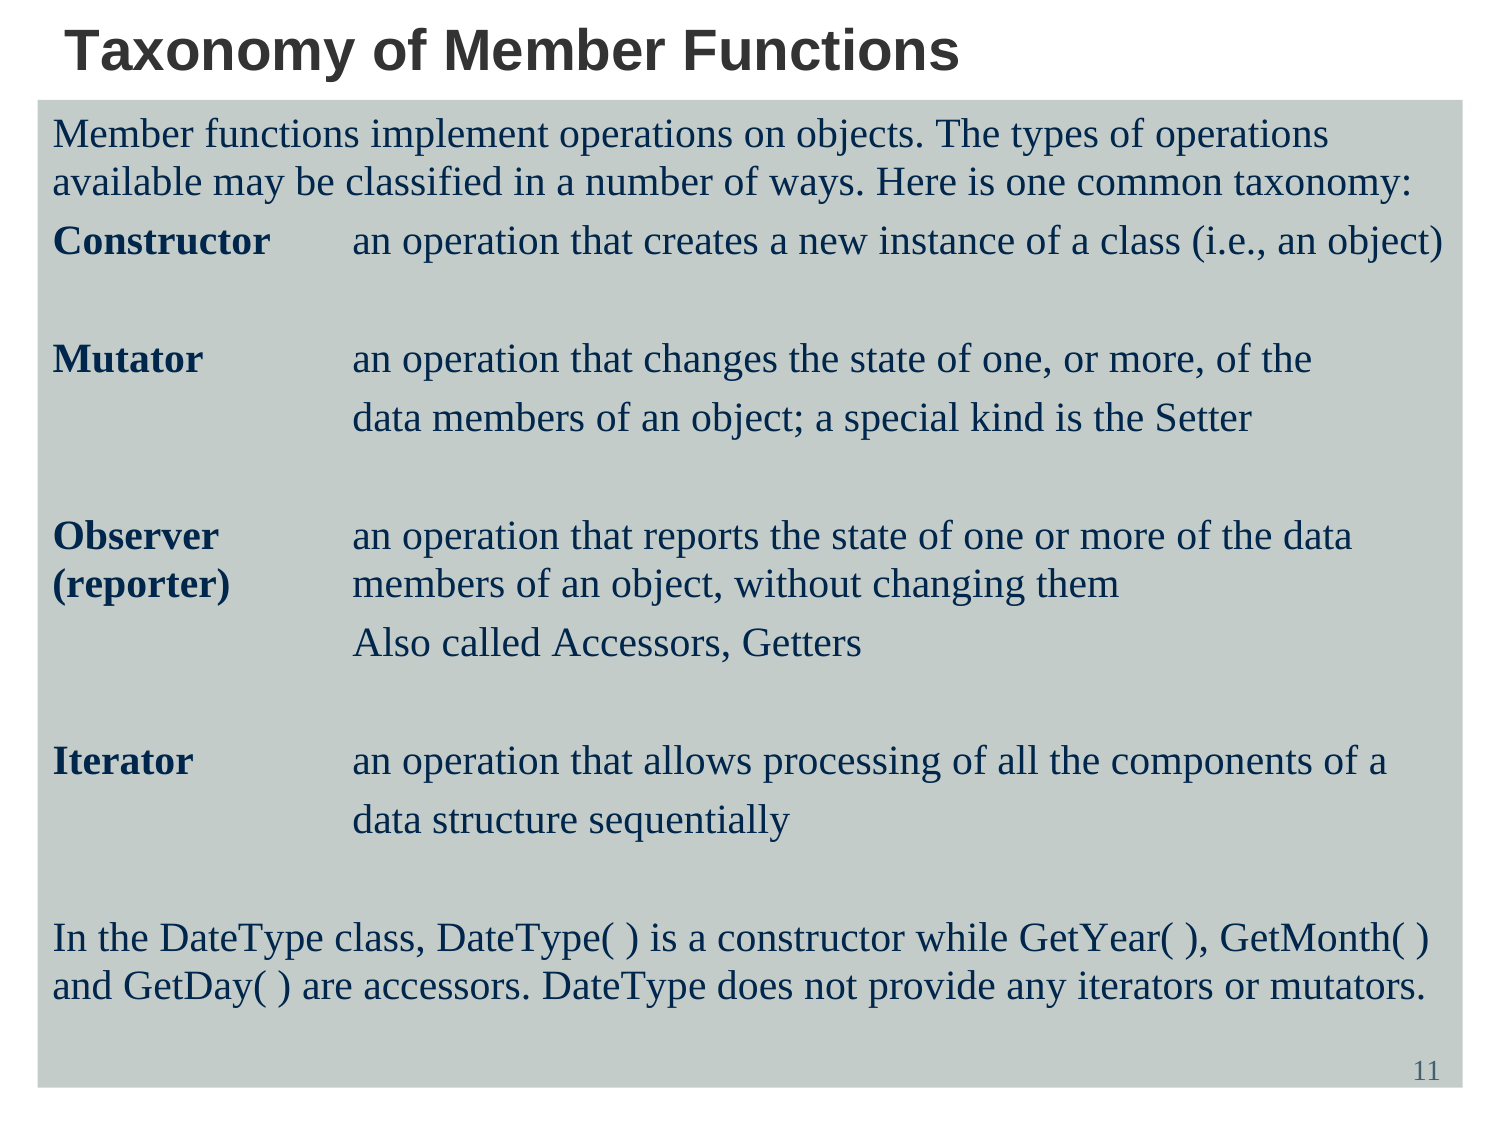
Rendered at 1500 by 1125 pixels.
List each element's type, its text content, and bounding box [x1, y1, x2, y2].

list Member functions implement operations on objects. The types of operations available may be classified in a number of ways. Here is one common taxonomy: Constructor an operation that creates a new instance of a class (i.e., an object) Mutator an operation that changes the state of one, or more, of the data members of an object; a special kind is the Setter Observer an operation that reports the state of one or more of the data (reporter) members of an object, without changing them Also called Accessors, Getters Iterator an operation that allows processing of all the components of a data structure sequentially In the DateType class, DateType( ) is a constructor while GetYear( ), GetMonth( ) and GetDay( ) are accessors. DateType does not provide any iterators or mutators. [37, 99, 1463, 1088]
title Taxonomy of Member Functions [50, 0, 1450, 91]
